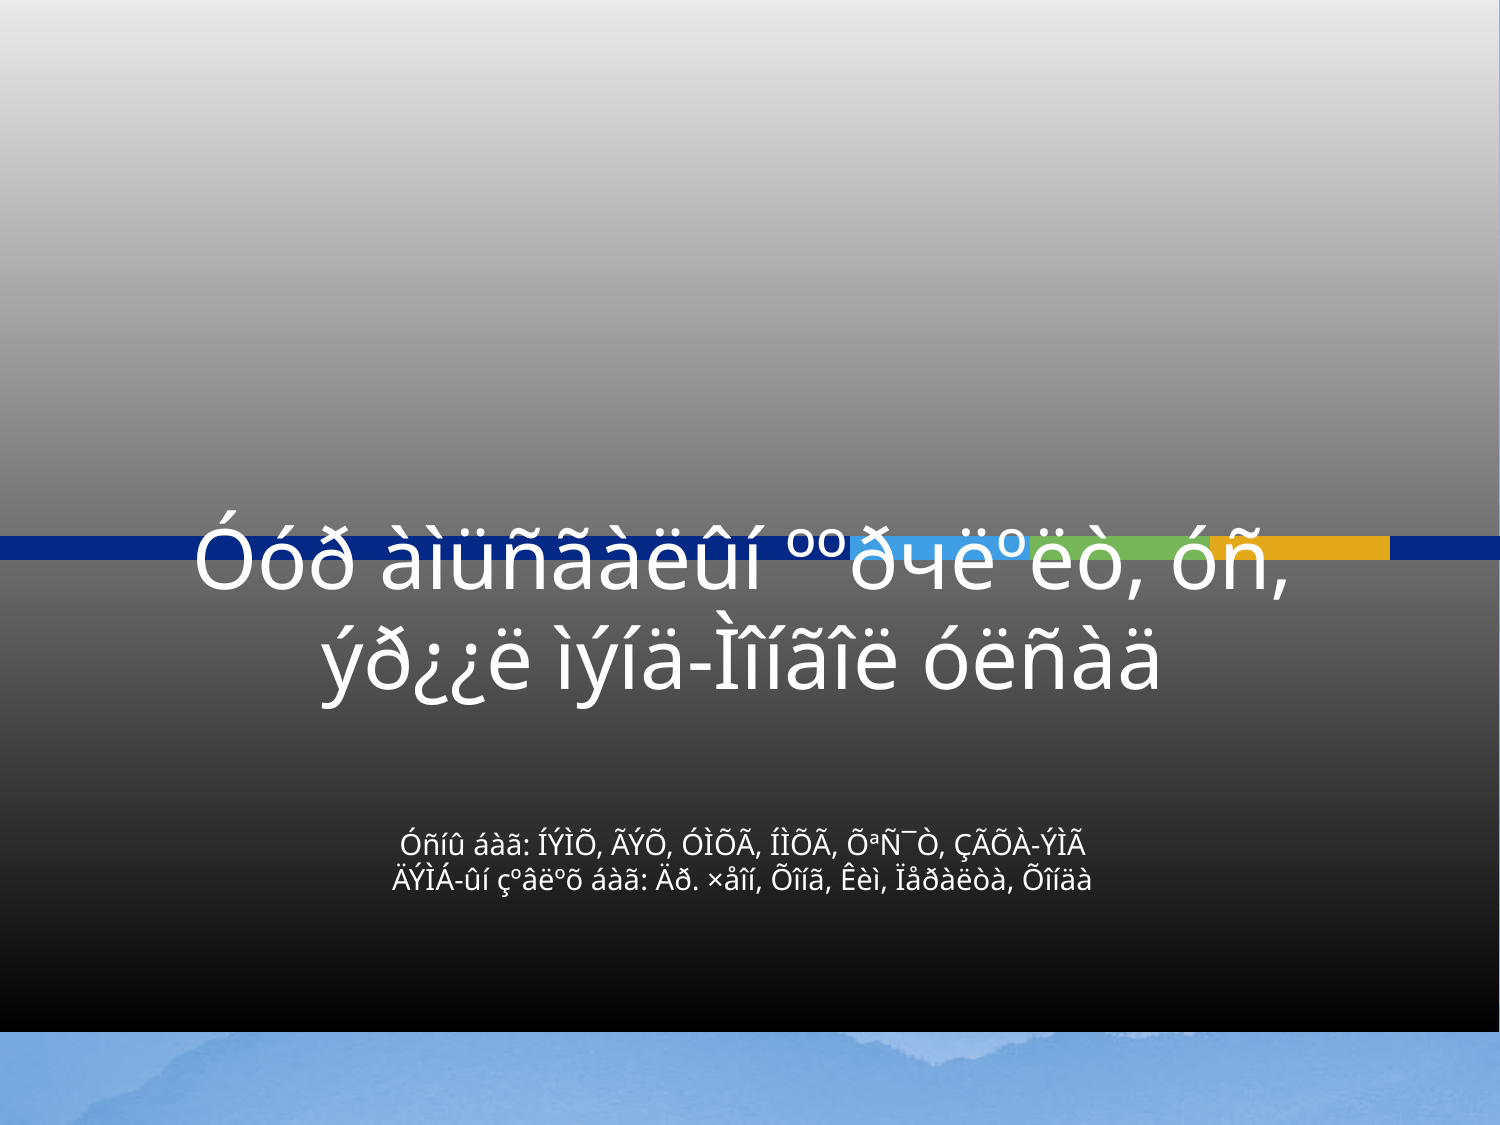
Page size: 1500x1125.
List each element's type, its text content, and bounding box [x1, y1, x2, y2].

title Óóð àìüñãàëûí ººðчëºëò, óñ, ýð¿¿ë ìýíä-Ìîíãîë óëñàä Óñíû áàã: ÍÝÌÕ, ÃÝÕ, ÓÌÕÃ, ÍÌÕÃ, ÕªÑ¯Ò, ÇÃÕÀ-ÝÌÃ ÄÝÌÁ-ûí çºâëºõ áàã: Äð. ×åîí, Õîíã, Êèì, Ïåðàëòà, Õîíäà [93, 278, 1393, 1024]
